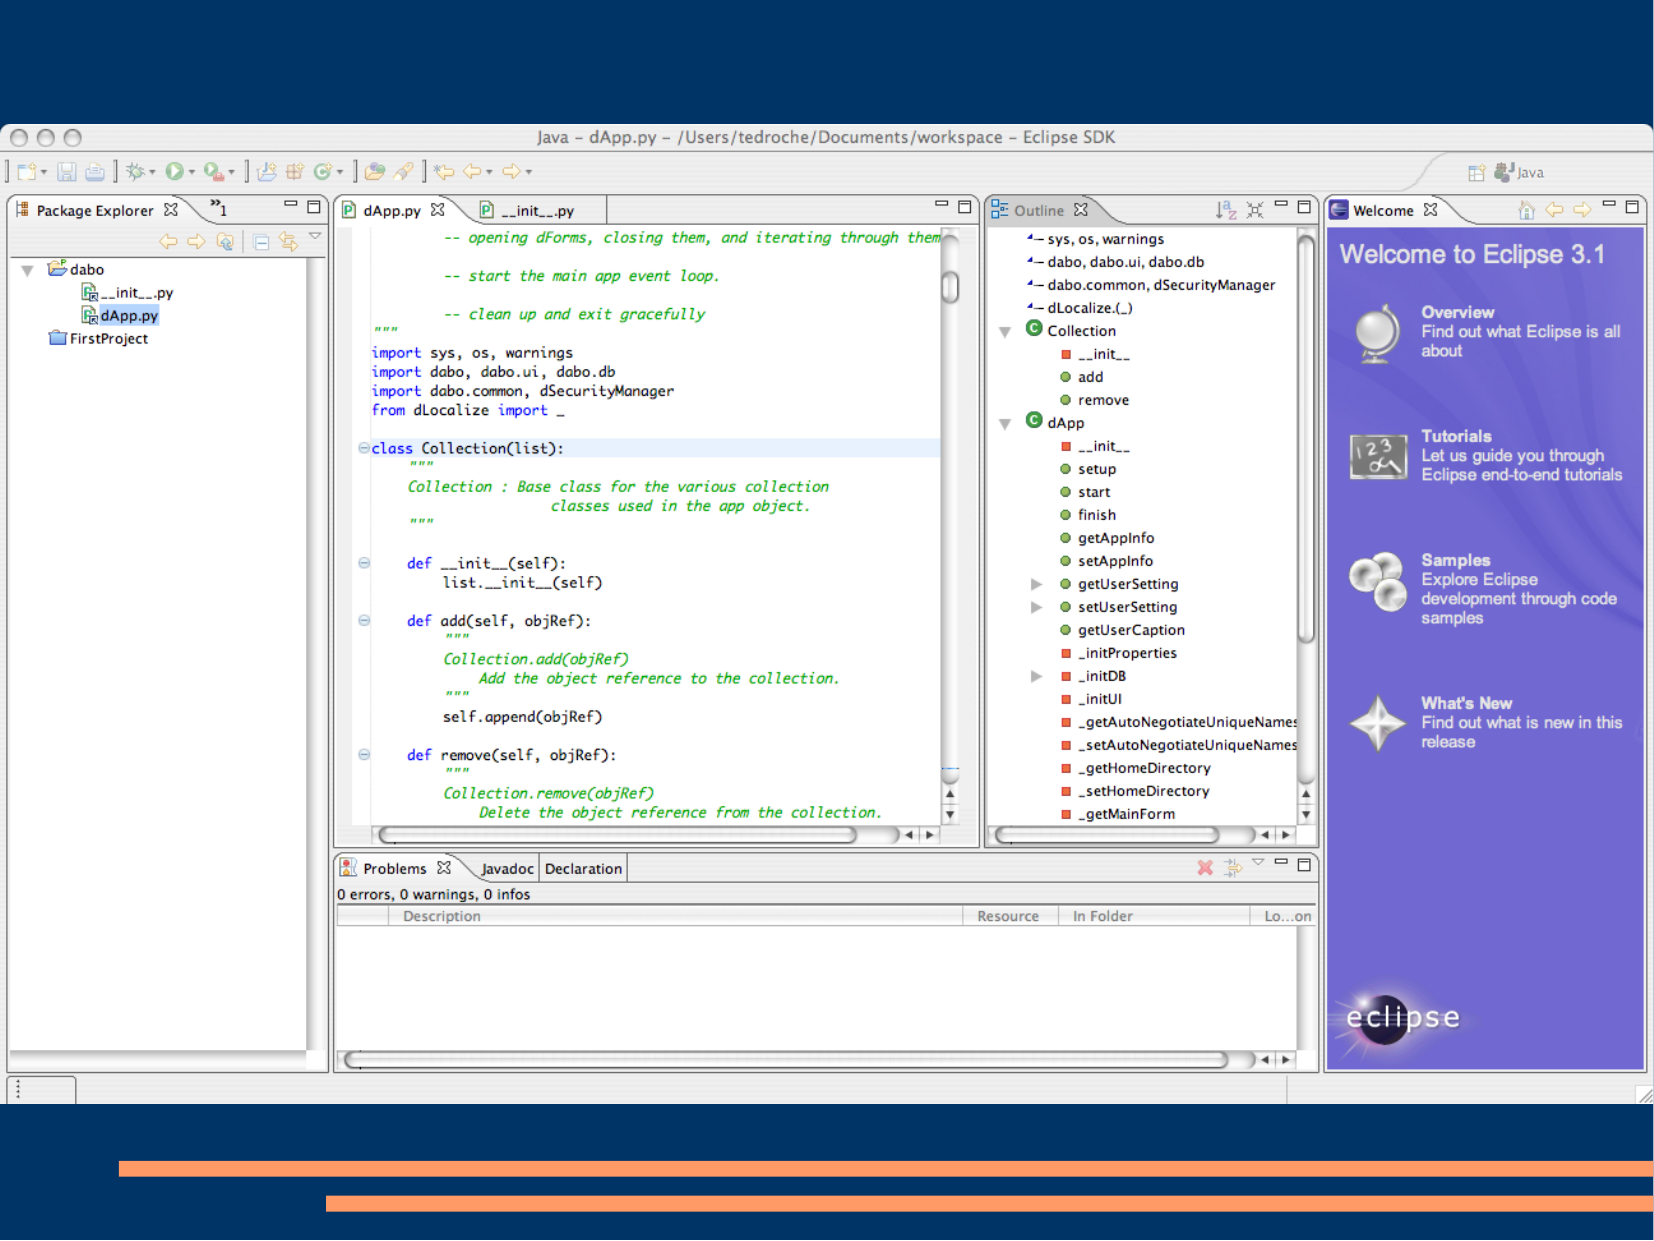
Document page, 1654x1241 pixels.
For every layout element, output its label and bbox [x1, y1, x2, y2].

picture [0, 124, 1654, 1104]
